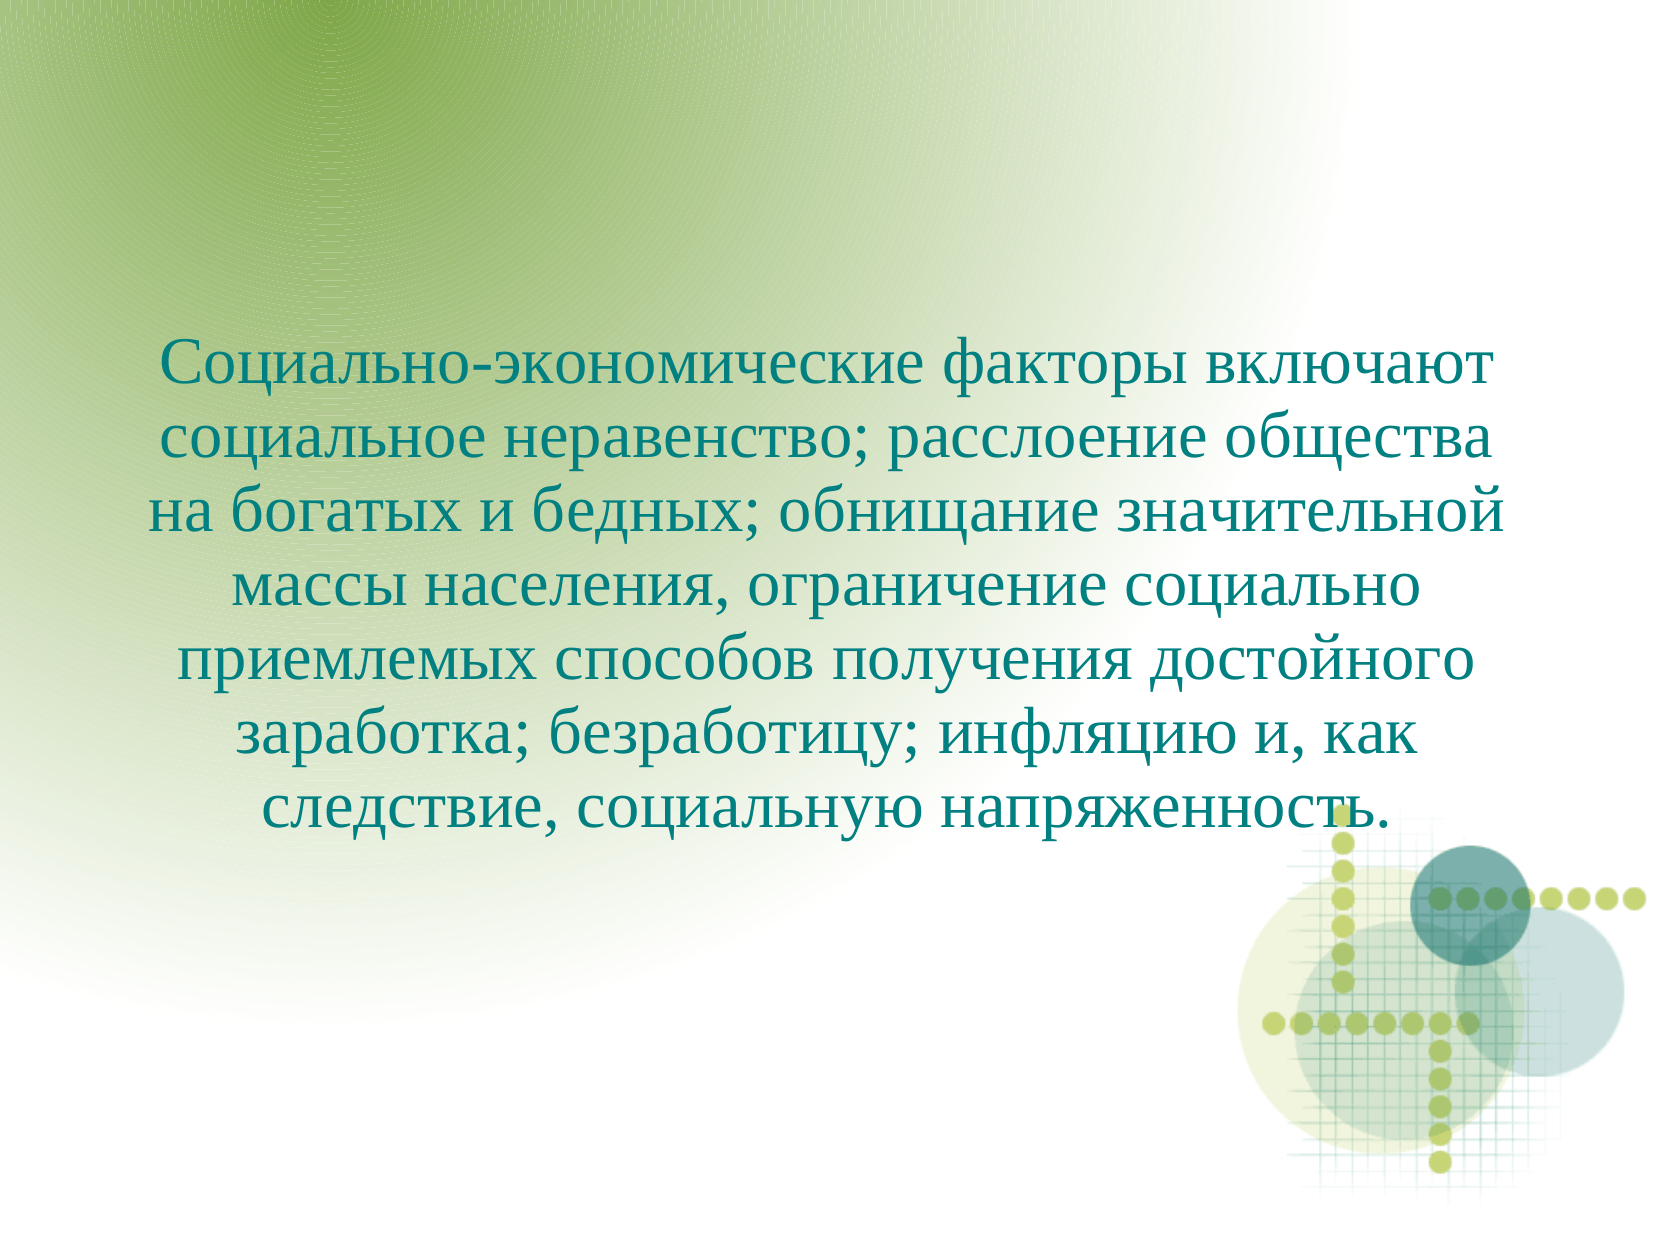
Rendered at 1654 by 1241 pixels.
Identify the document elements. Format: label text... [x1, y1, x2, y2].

subtitle Социально-экономические факторы включают социальное неравенство; расслоение общества на богатых и бедных; обнищание значительной массы населения, ограничение социально приемлемых способов получения достойного заработка; безработицу; инфляцию и, как следствие, социальную напряженность. [121, 102, 1534, 1126]
picture [1224, 792, 1654, 1211]
